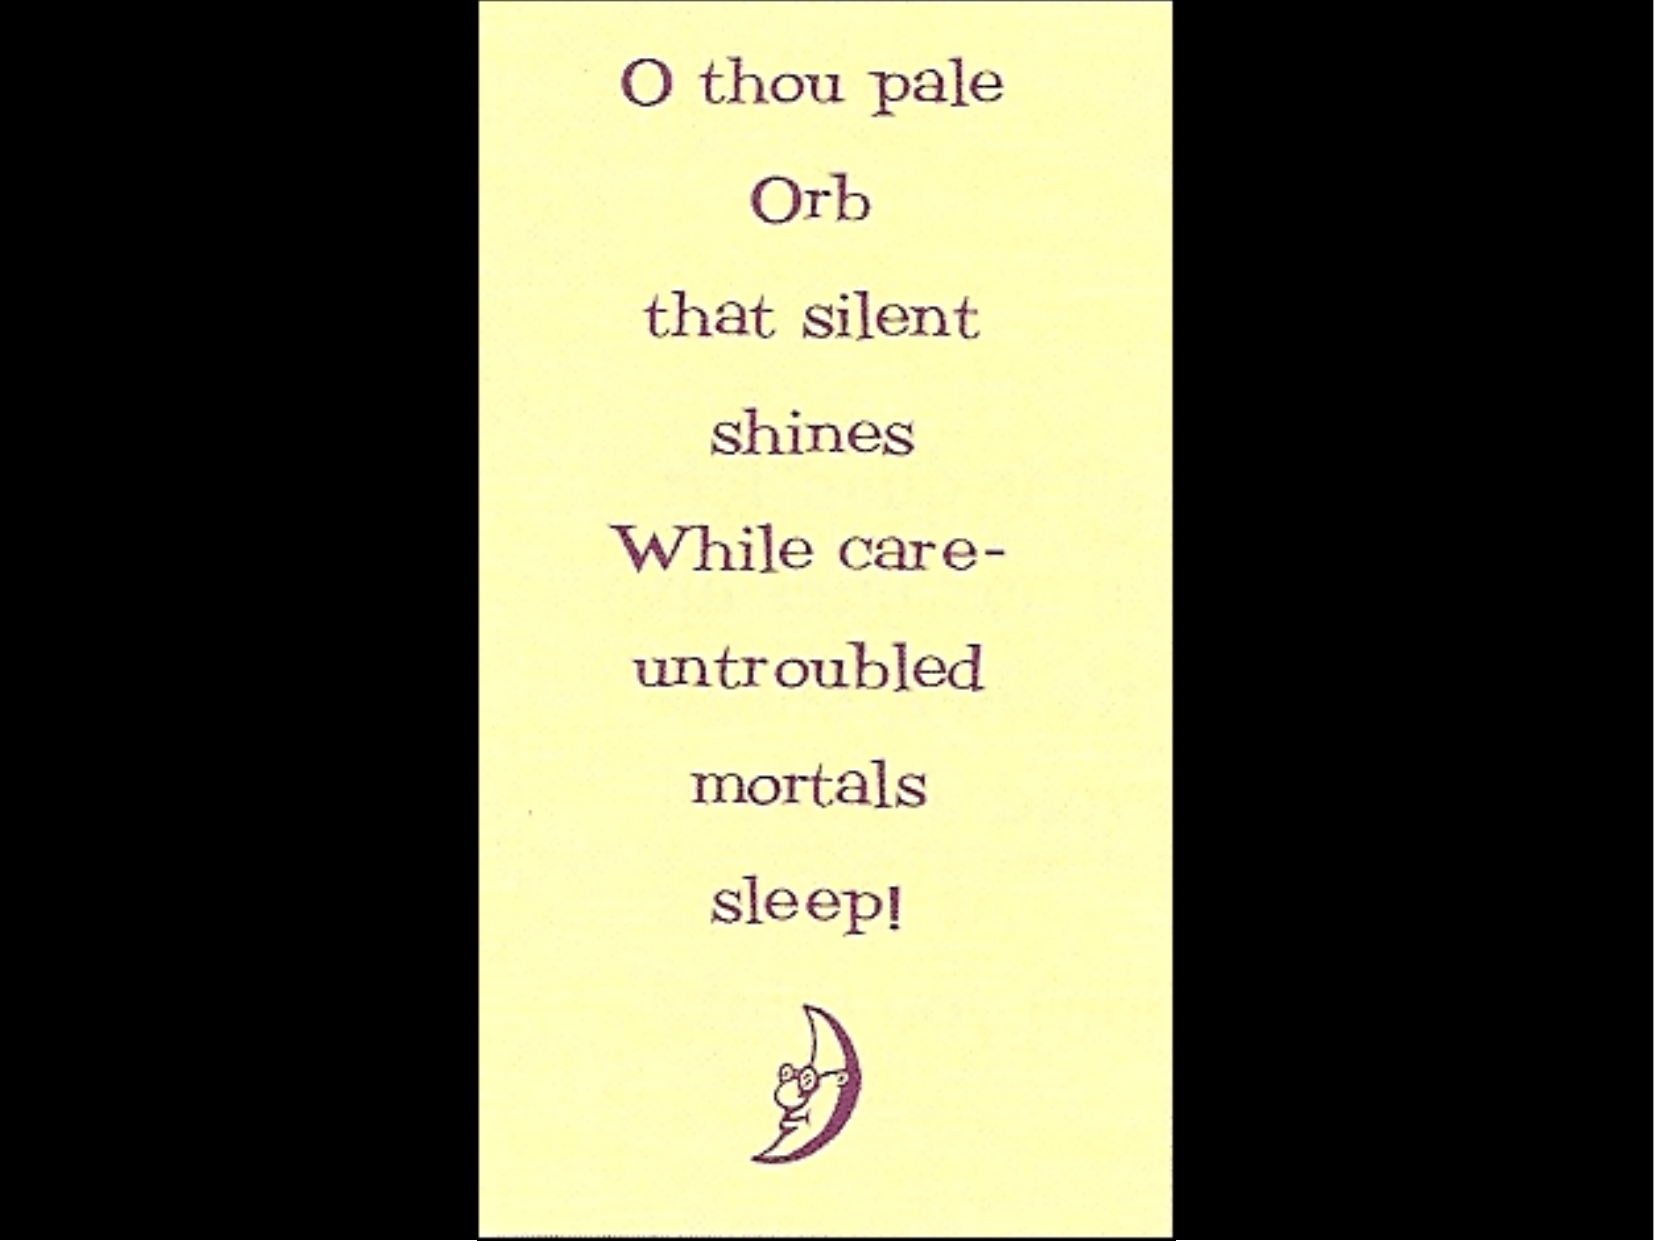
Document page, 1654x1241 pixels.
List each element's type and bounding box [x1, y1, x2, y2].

picture [477, 0, 1176, 1241]
